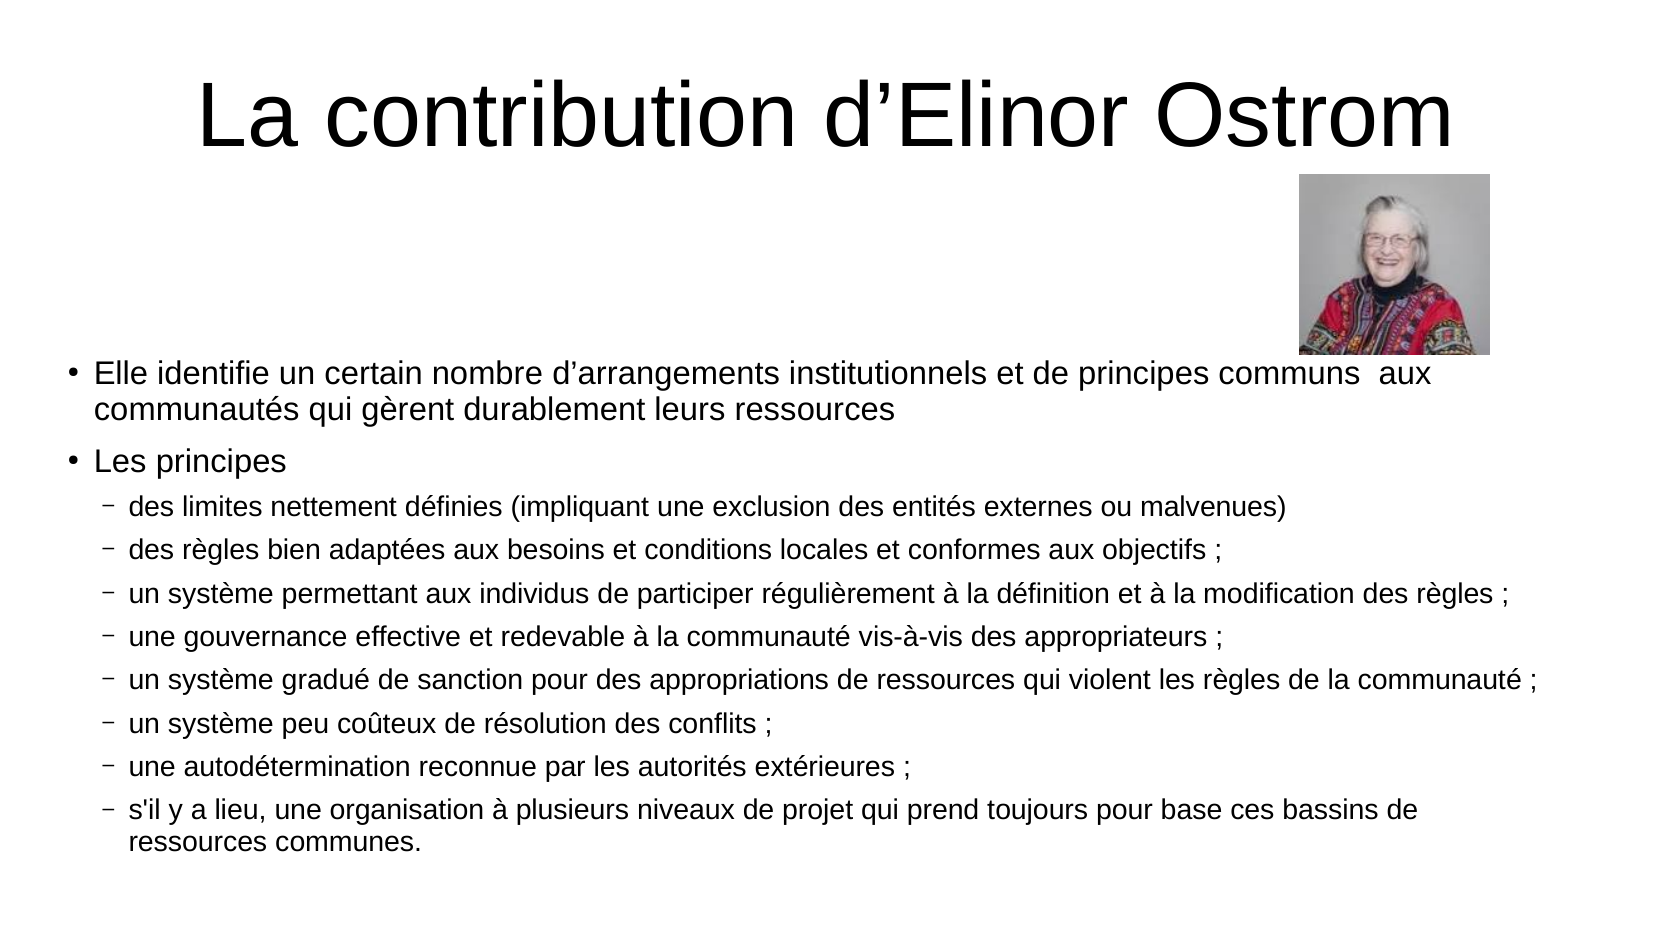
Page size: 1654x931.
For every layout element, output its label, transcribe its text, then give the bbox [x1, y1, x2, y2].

picture [1299, 174, 1490, 355]
list Elle identifie un certain nombre d’arrangements institutionnels et de principes communs aux communautés qui gèrent durablement leurs ressources Les principes des limites nettement définies (impliquant une exclusion des entités externes ou malvenues) des règles bien adaptées aux besoins et conditions locales et conformes aux objectifs ; un système permettant aux individus de participer régulièrement à la définition et à la modification des règles ; une gouvernance effective et redevable à la communauté vis-à-vis des appropriateurs ; un système gradué de sanction pour des appropriations de ressources qui violent les règles de la communauté ; un système peu coûteux de résolution des conflits ; une autodétermination reconnue par les autorités extérieures ; s'il y a lieu, une organisation à plusieurs niveaux de projet qui prend toujours pour base ces bassins de ressources communes. [59, 354, 1548, 894]
title La contribution d’Elinor Ostrom [82, 37, 1571, 193]
